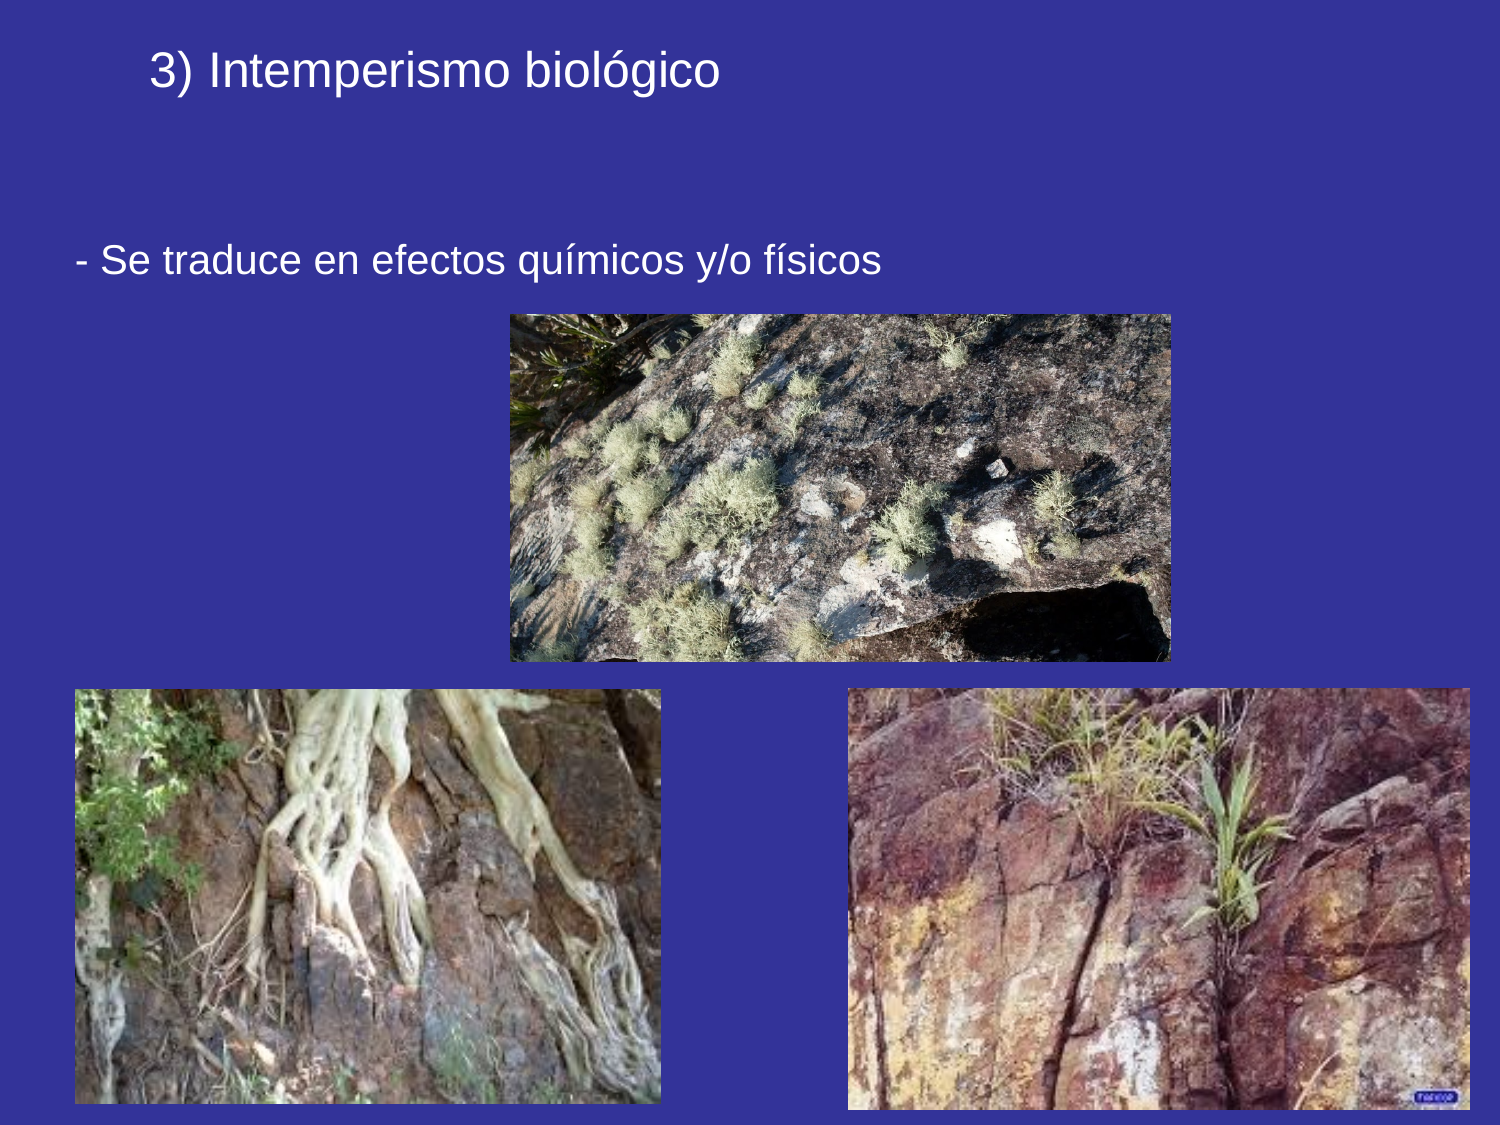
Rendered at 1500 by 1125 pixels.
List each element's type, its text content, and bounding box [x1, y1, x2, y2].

picture [848, 688, 1470, 1111]
text_box 3) Intemperismo biológico [135, 30, 737, 106]
picture [75, 689, 661, 1104]
picture [510, 314, 1171, 662]
text_box - Se traduce en efectos químicos y/o físicos [60, 224, 898, 290]
